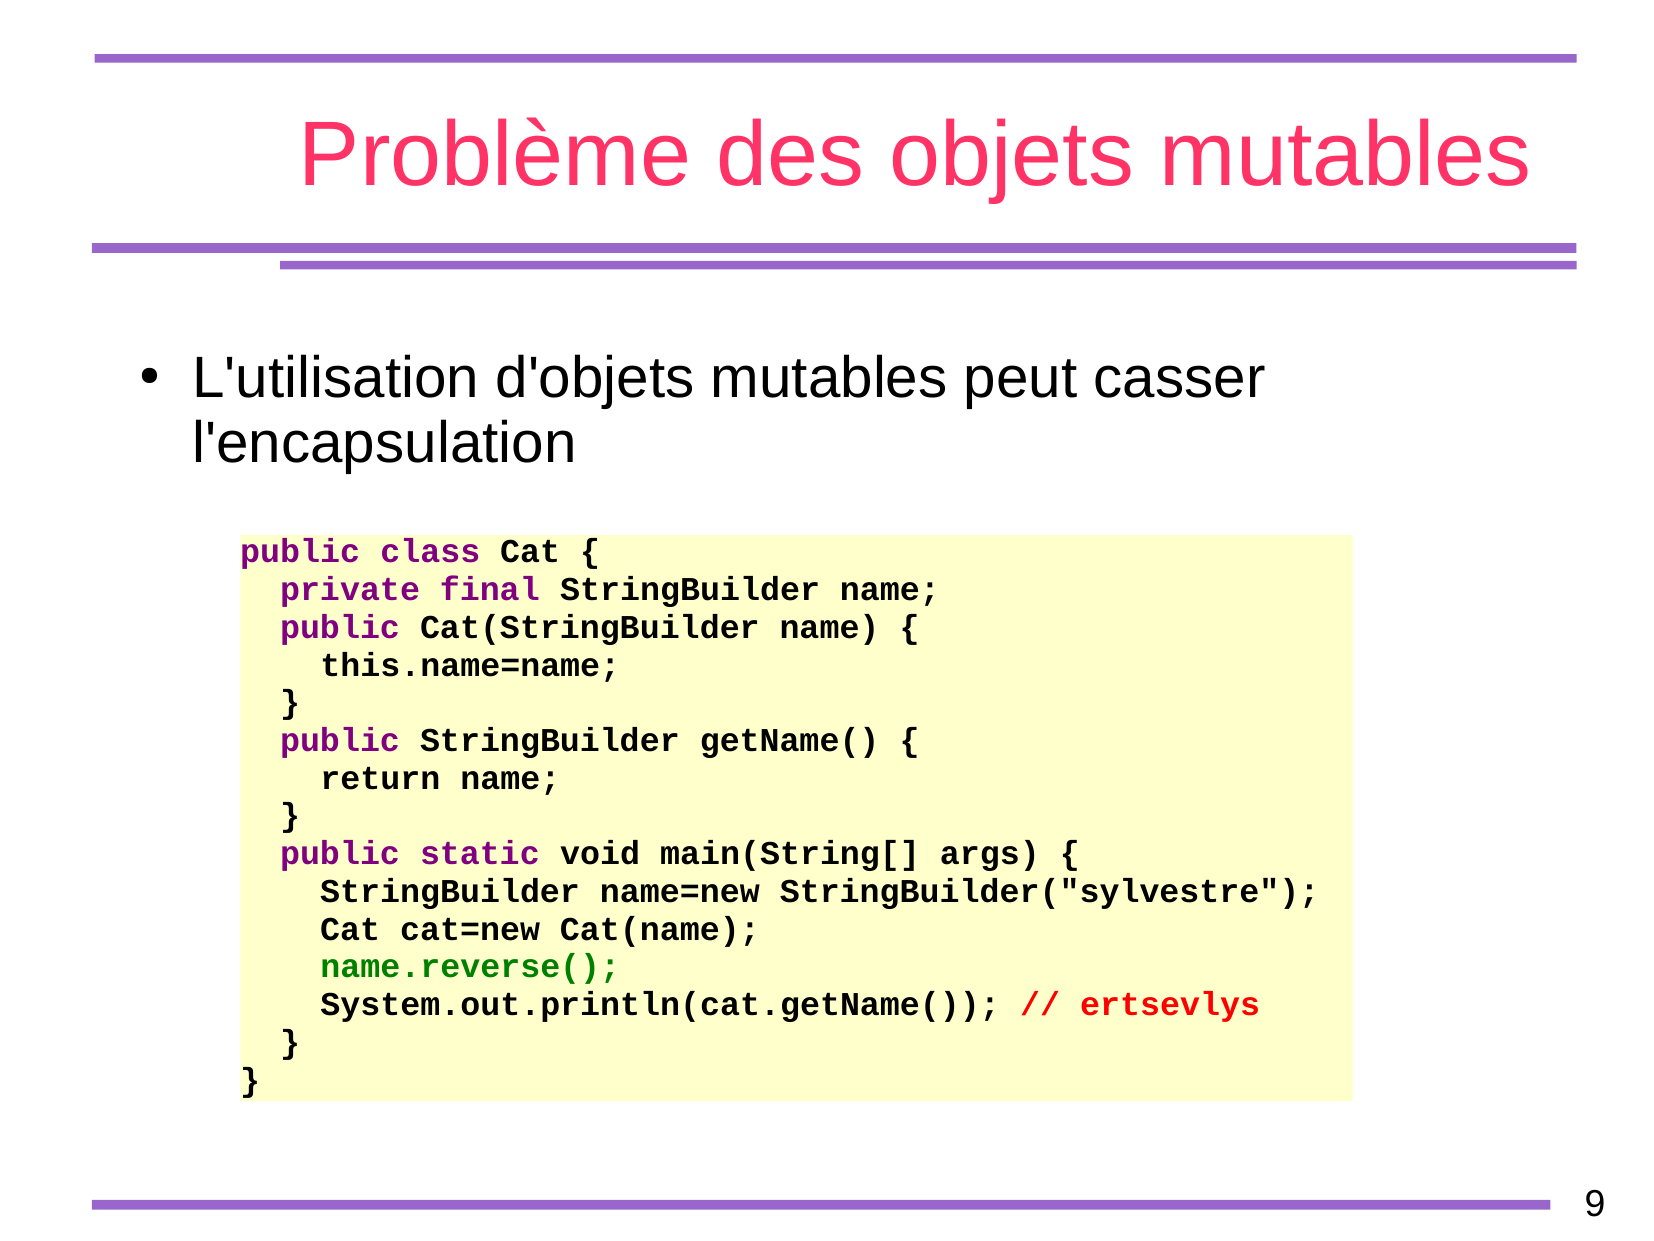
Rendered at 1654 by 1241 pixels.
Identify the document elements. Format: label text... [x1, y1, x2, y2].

title Problème des objets mutables [121, 49, 1534, 257]
text_box public class Cat { private final StringBuilder name; public Cat(StringBuilder name) { this.name=name; } public StringBuilder getName() { return name; } public static void main(String[] args) { StringBuilder name=new StringBuilder("sylvestre"); Cat cat=new Cat(name); name.reverse(); System.out.println(cat.getName()); // ertsevlys } } [240, 535, 1353, 1102]
list L'utilisation d'objets mutables peut casser l'encapsulation [121, 344, 1534, 488]
